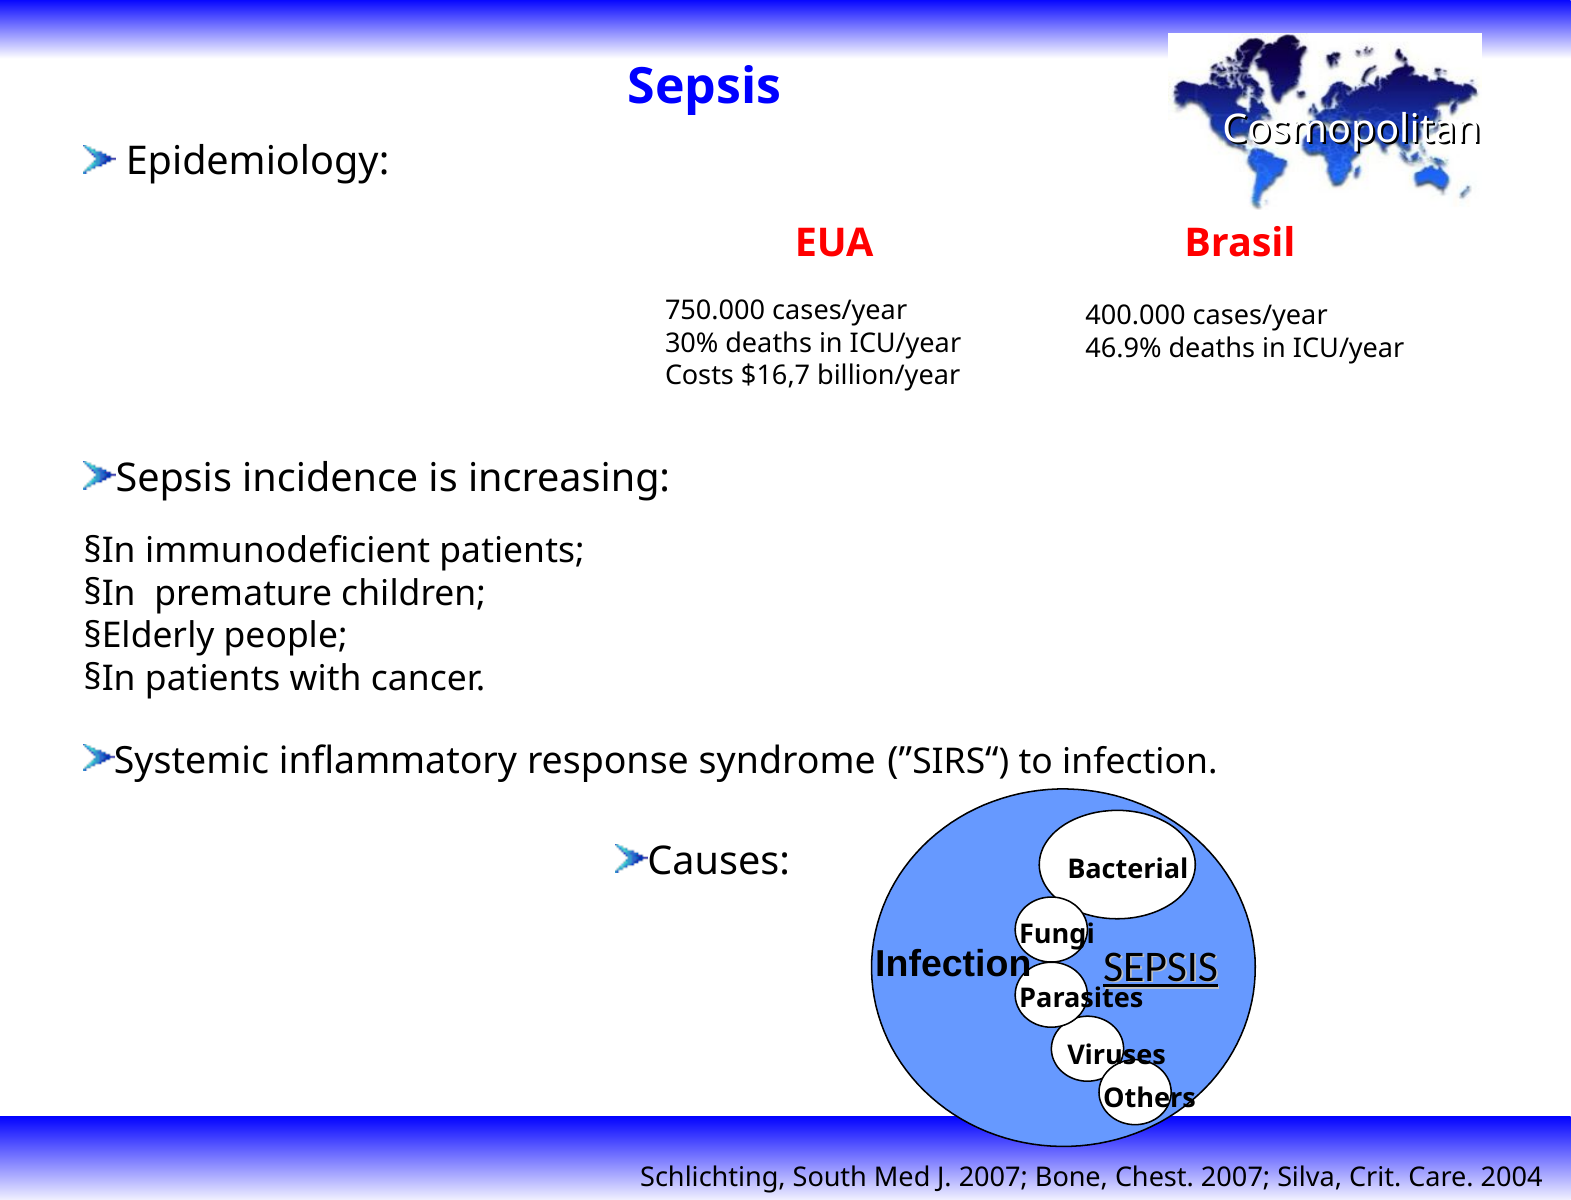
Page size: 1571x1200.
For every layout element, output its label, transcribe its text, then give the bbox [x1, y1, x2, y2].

text_box Bacterial [1051, 843, 1202, 893]
text_box Schlichting, South Med J. 2007; Bone, Chest. 2007; Silva, Crit. Care. 2004 [624, 1152, 1559, 1200]
text_box [0, 788, 1571, 1200]
text_box Systemic inflammatory response syndrome (”SIRS“) to infection. [67, 726, 1280, 791]
text_box Others [1087, 1072, 1212, 1121]
text_box Brasil [1168, 210, 1367, 276]
text_box Causes: [1184, 827, 1354, 890]
text_box [1050, 958, 1087, 972]
picture [1168, 33, 1482, 210]
text_box Causes: [600, 827, 943, 890]
text_box EUA [778, 209, 977, 275]
text_box Parasites [1003, 972, 1156, 1022]
text_box Epidemiology: [68, 128, 921, 236]
text_box Infection [859, 931, 1050, 995]
text_box Cosmopolitan [1206, 95, 1542, 161]
text_box 750.000 cases/year 30% deaths in ICU/year Costs $16,7 billion/year [649, 285, 1107, 398]
text_box 400.000 cases/year 46.9% deaths in ICU/year [1070, 290, 1466, 371]
text_box [0, 0, 1571, 58]
text_box Fungi [1003, 908, 1102, 958]
text_box Viruses [1051, 1029, 1179, 1078]
text_box Sepsis [612, 45, 798, 123]
text_box SEPSIS [1087, 929, 1236, 999]
text_box Sepsis incidence is increasing: In immunodeficient patients; In premature children; Elderly people; In patients with cancer. [68, 402, 1095, 705]
